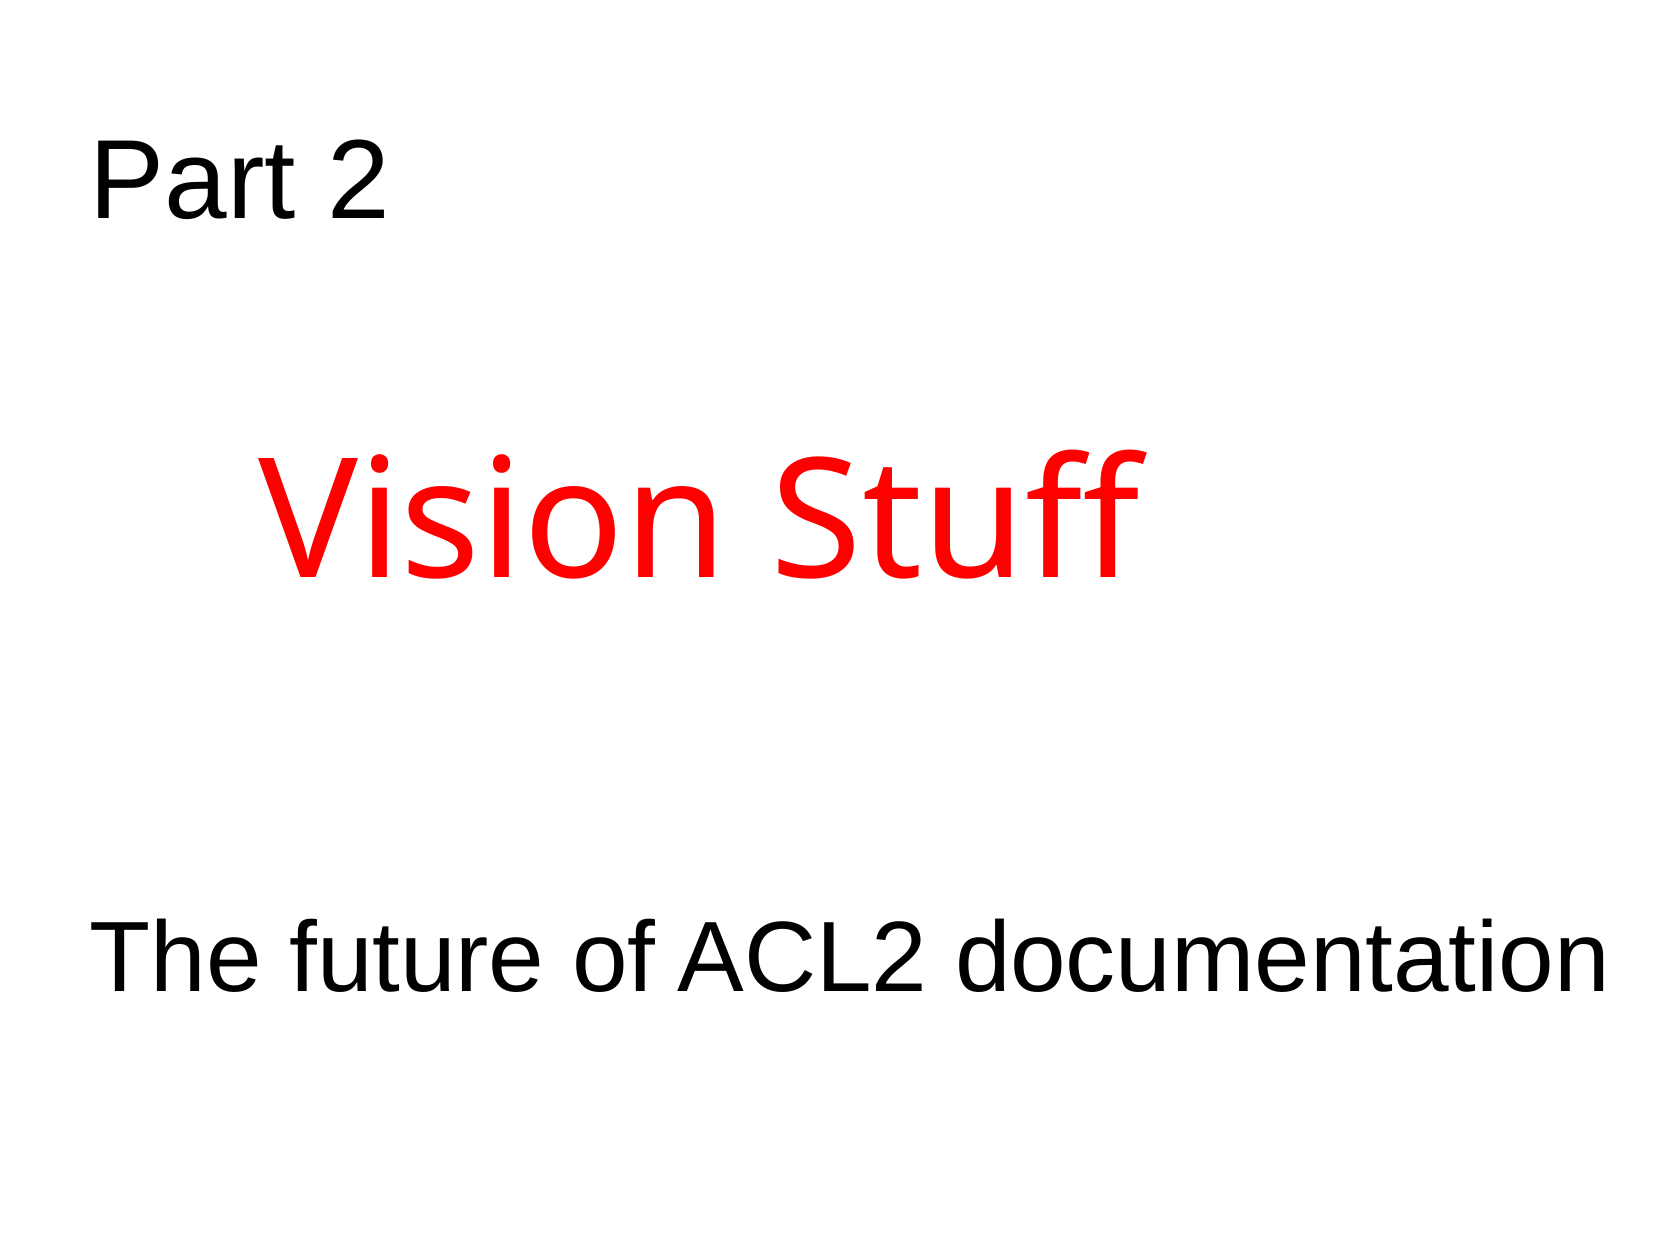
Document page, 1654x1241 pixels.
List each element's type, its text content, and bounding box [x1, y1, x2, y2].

text_box The future of ACL2 documentation [75, 893, 1626, 1021]
text_box Part 2 [75, 109, 405, 376]
text_box Vision Stuff [243, 391, 1212, 676]
